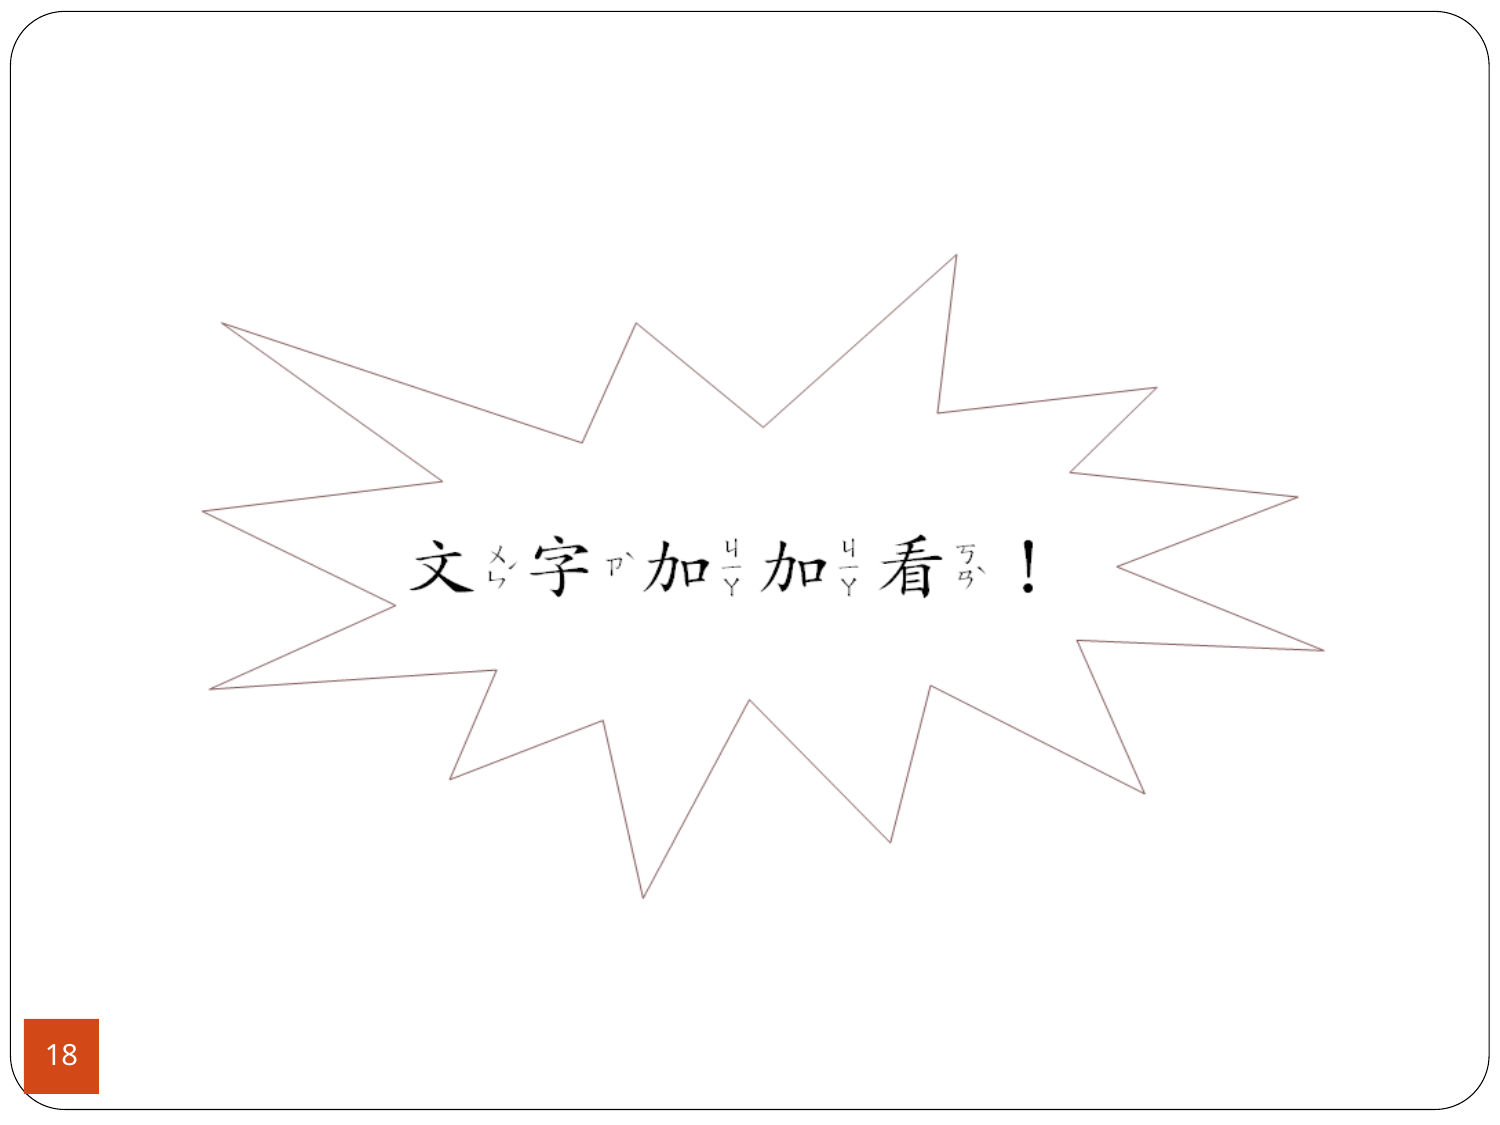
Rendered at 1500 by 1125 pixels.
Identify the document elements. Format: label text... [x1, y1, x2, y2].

text_box 18 [23, 1018, 99, 1094]
picture [159, 208, 1365, 938]
